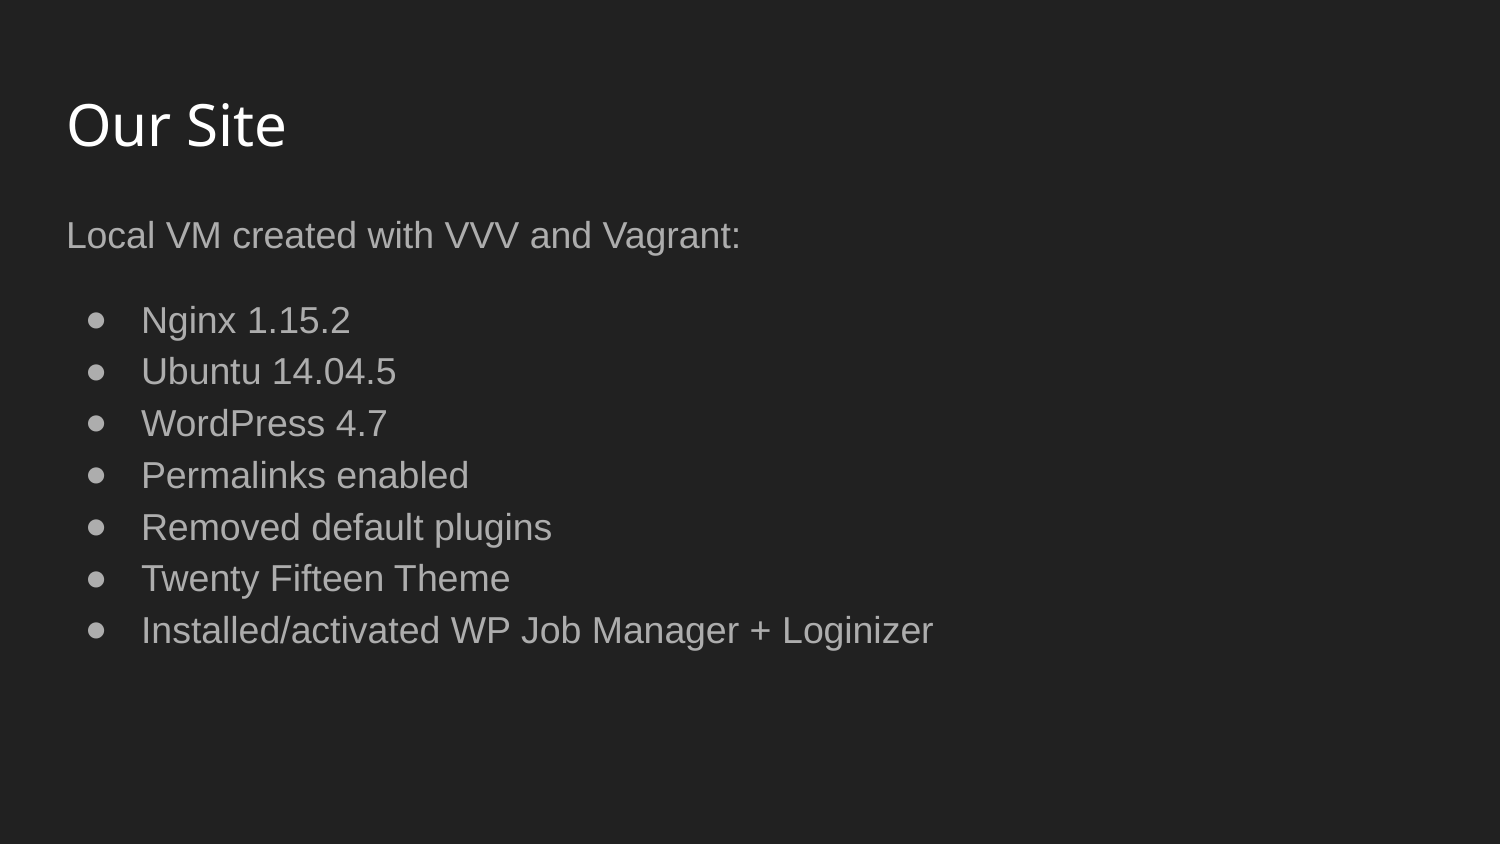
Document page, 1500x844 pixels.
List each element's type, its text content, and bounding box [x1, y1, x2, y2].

list Local VM created with VVV and Vagrant: Nginx 1.15.2 Ubuntu 14.04.5 WordPress 4.7 Permalinks enabled Removed default plugins Twenty Fifteen Theme Installed/activated WP Job Manager + Loginizer [51, 189, 1449, 750]
title Our Site [51, 72, 1449, 167]
